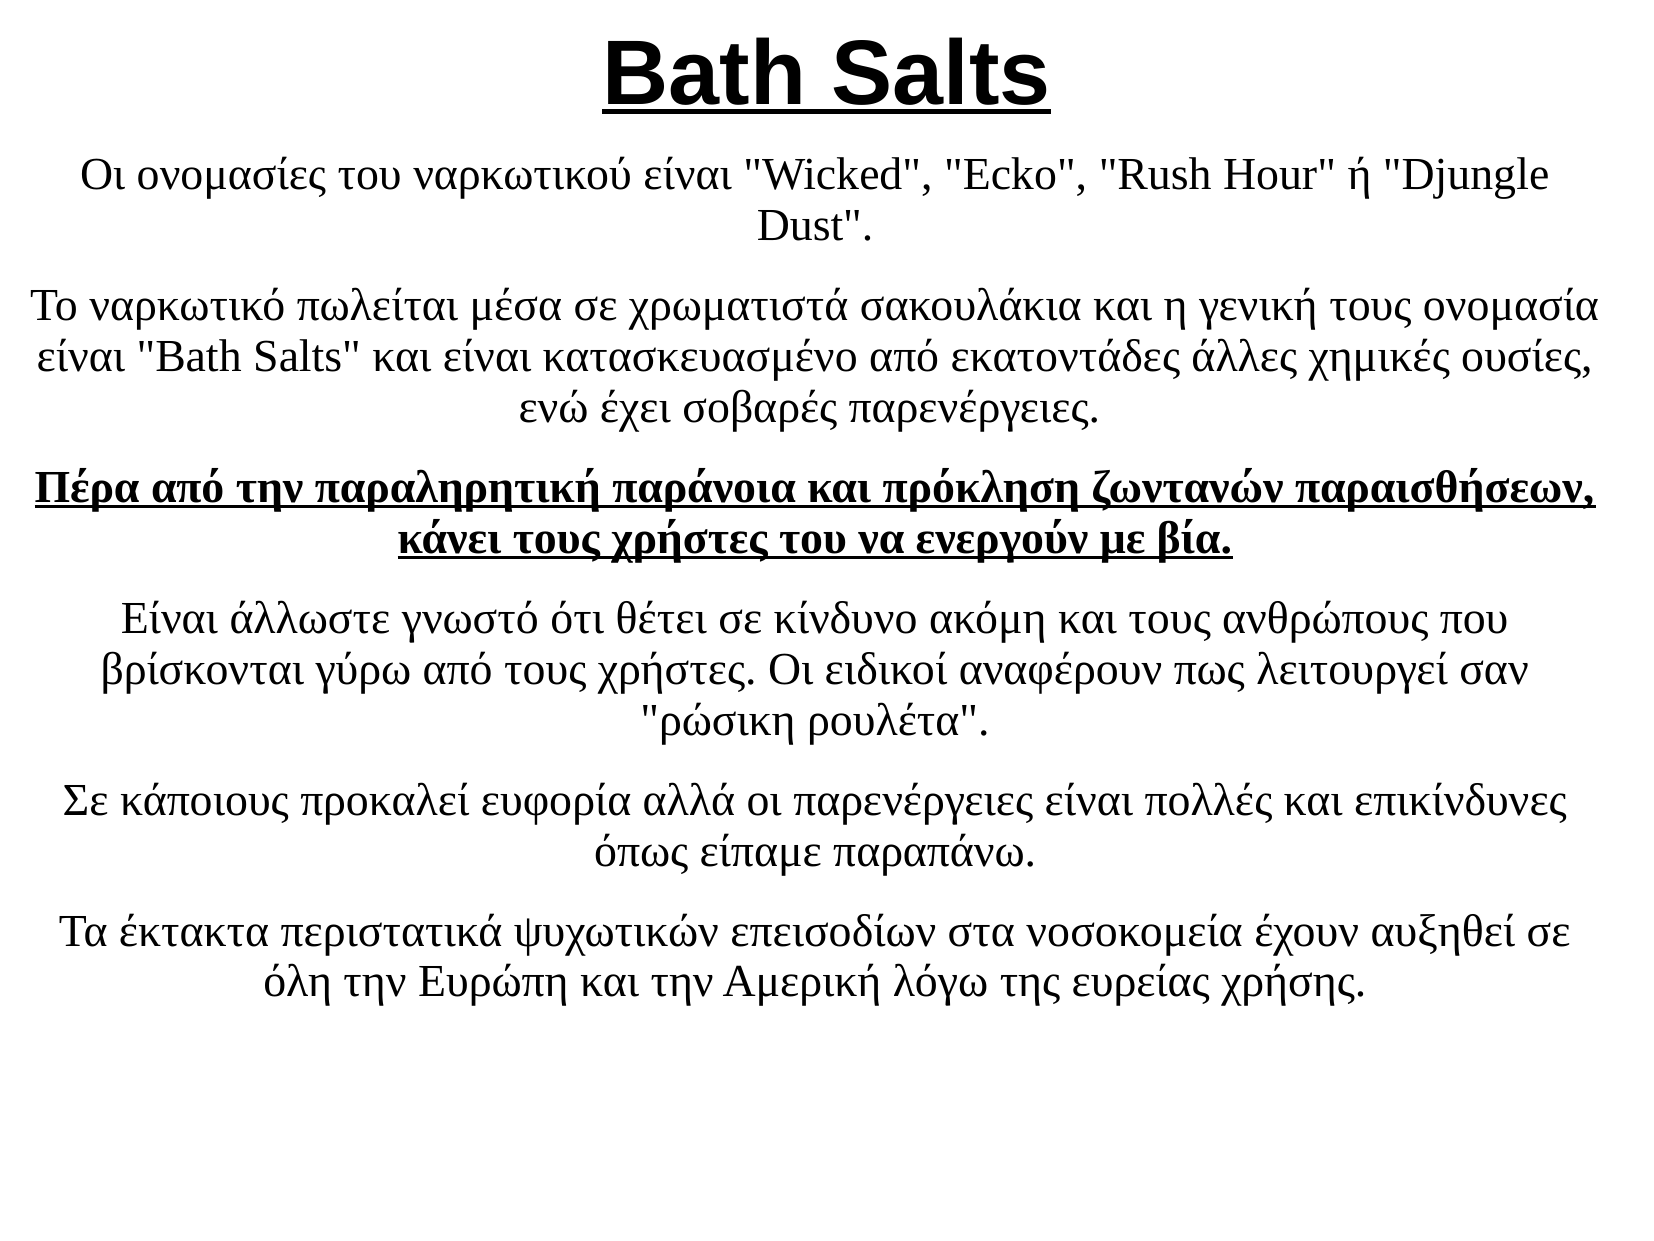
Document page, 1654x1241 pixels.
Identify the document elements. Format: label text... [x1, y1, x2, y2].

title Bath Salts [82, 21, 1571, 124]
list Οι ονομασίες του ναρκωτικού είναι "Wicked", "Ecko", "Rush Hour" ή "Djungle Dust". Το ναρκωτικό πωλείται μέσα σε χρωματιστά σακουλάκια και η γενική τους ονομασία είναι "Bath Salts" και είναι κατασκευασμένο από εκατοντάδες άλλες χημικές ουσίες, ενώ έχει σοβαρές παρενέργειες. Πέρα από την παραληρητική παράνοια και πρόκληση ζωντανών παραισθήσεων, κάνει τους χρήστες του να ενεργούν με βία. Είναι άλλωστε γνωστό ότι θέτει σε κίνδυνο ακόμη και τους ανθρώπους που βρίσκονται γύρω από τους χρήστες. Οι ειδικοί αναφέρουν πως λειτουργεί σαν "ρώσικη ρουλέτα". Σε κάποιους προκαλεί ευφορία αλλά οι παρενέργειες είναι πολλές και επικίνδυνες όπως είπαμε παραπάνω. Τα έκτακτα περιστατικά ψυχωτικών επεισοδίων στα νοσοκομεία έχουν αυξηθεί σε όλη την Ευρώπη και την Αμερική λόγω της ευρείας χρήσης. [25, 149, 1606, 1241]
